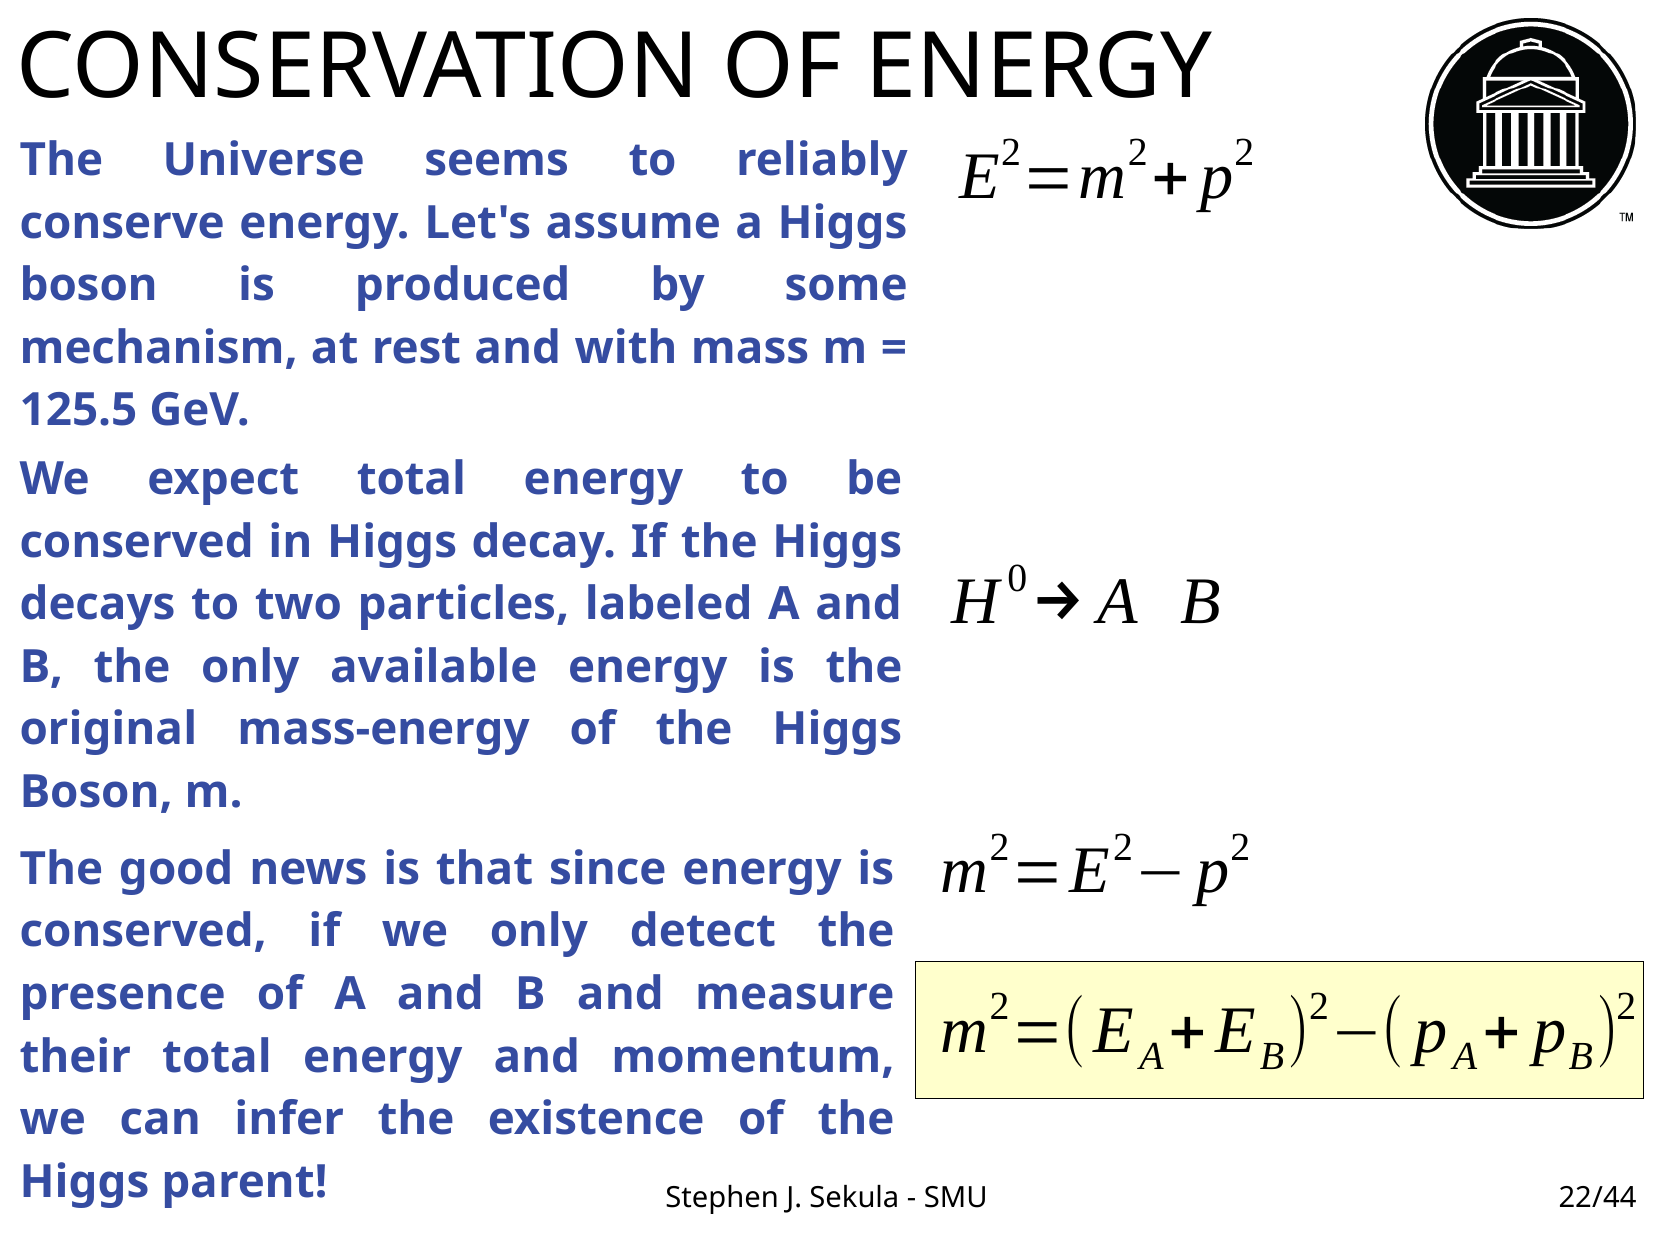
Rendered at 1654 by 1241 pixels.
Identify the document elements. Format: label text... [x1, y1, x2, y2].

text_box The good news is that since energy is conserved, if we only detect the presence of A and B and measure their total energy and momentum, we can infer the existence of the Higgs parent! [4, 828, 910, 1138]
title CONSERVATION OF ENERGY [16, 0, 1415, 257]
text_box The Universe seems to reliably conserve energy. Let's assume a Higgs boson is produced by some mechanism, at rest and with mass m = 125.5 GeV. [4, 119, 923, 371]
picture [1425, 18, 1636, 229]
chart [934, 824, 1257, 909]
chart [948, 130, 1261, 214]
chart [934, 984, 1644, 1078]
chart [942, 555, 1229, 639]
text_box [915, 961, 1644, 1099]
text_box We expect total energy to be conserved in Higgs decay. If the Higgs decays to two particles, labeled A and B, the only available energy is the original mass-energy of the Higgs Boson, m. [4, 438, 918, 749]
